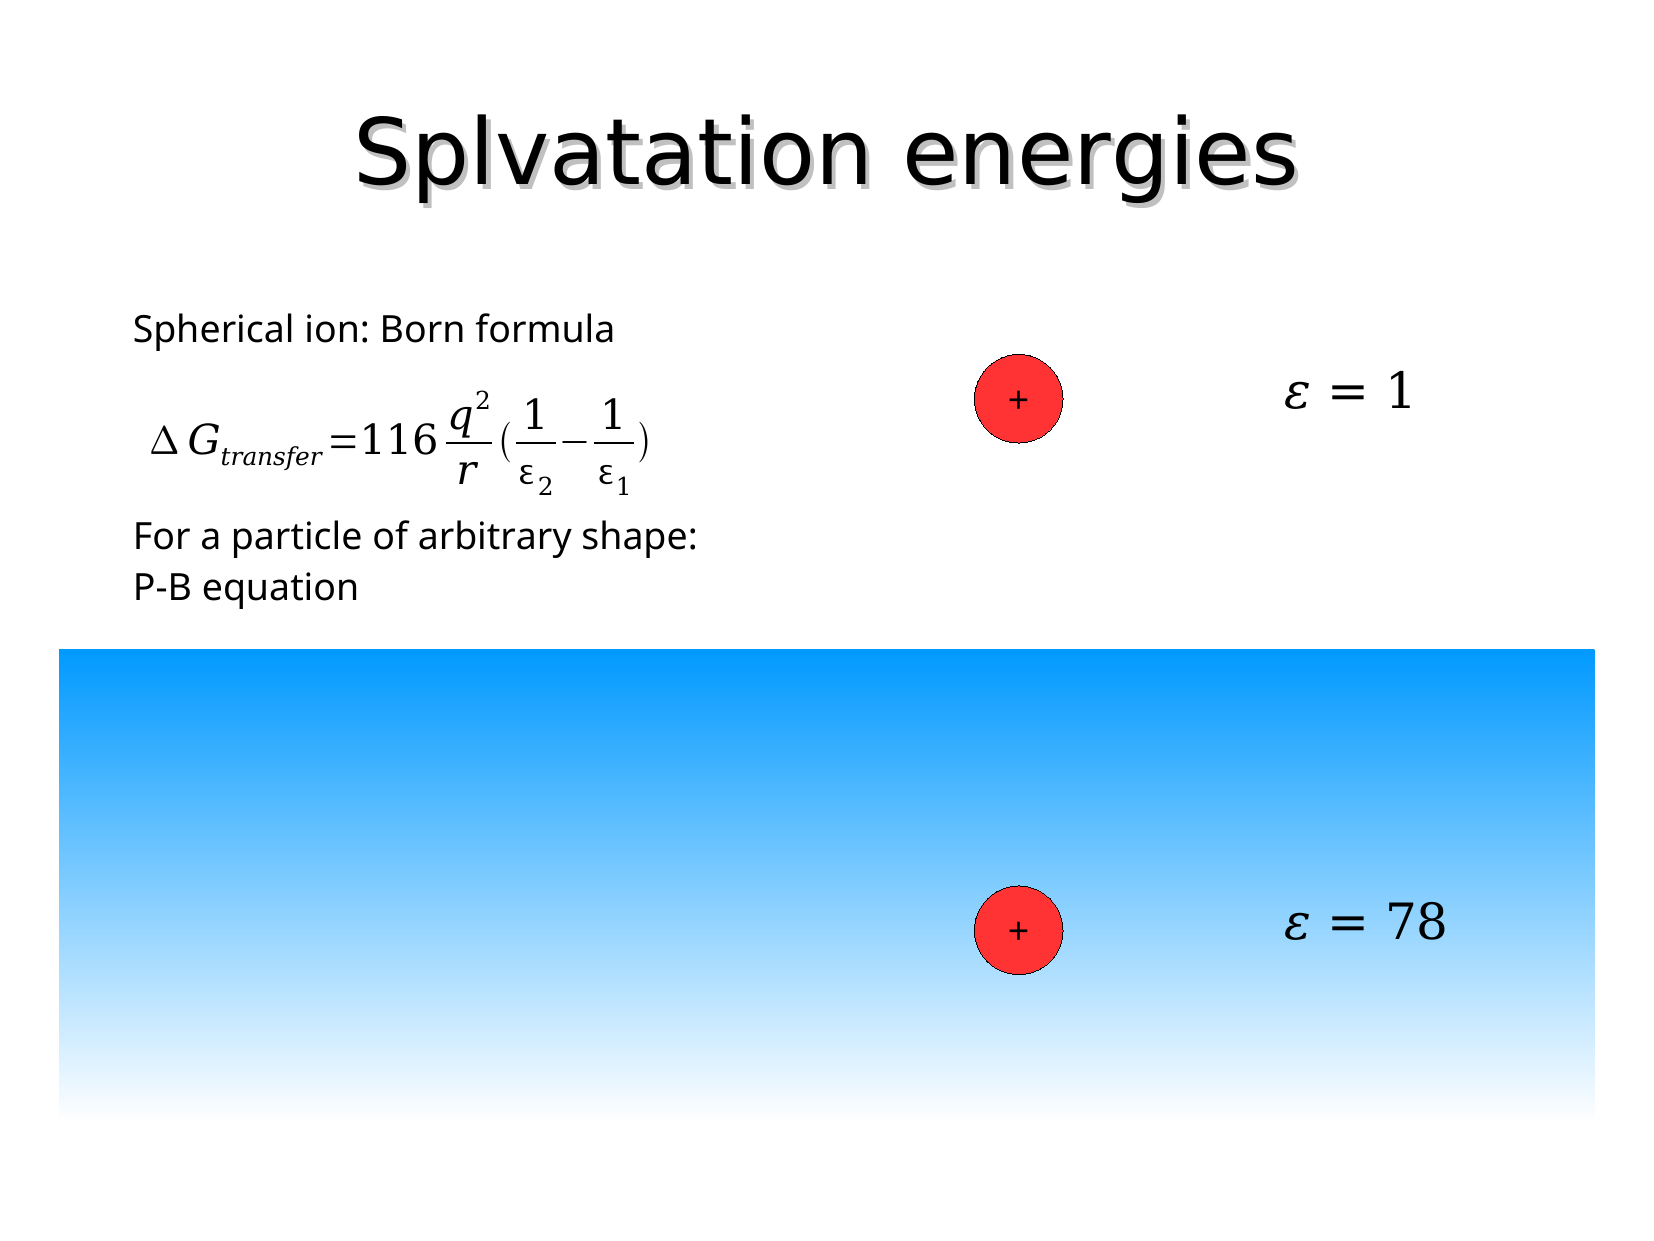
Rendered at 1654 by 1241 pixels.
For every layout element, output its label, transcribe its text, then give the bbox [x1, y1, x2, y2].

text_box Spherical ion: Born formula [118, 295, 857, 356]
text_box + [974, 354, 1064, 444]
title Splvatation energies [82, 49, 1571, 257]
text_box ε = 78 [1269, 885, 1506, 959]
text_box For a particle of arbitrary shape: P-B equation [118, 502, 857, 608]
text_box [59, 649, 1595, 1123]
chart [144, 385, 658, 501]
text_box + [974, 885, 1064, 975]
text_box ε = 1 [1269, 354, 1447, 428]
